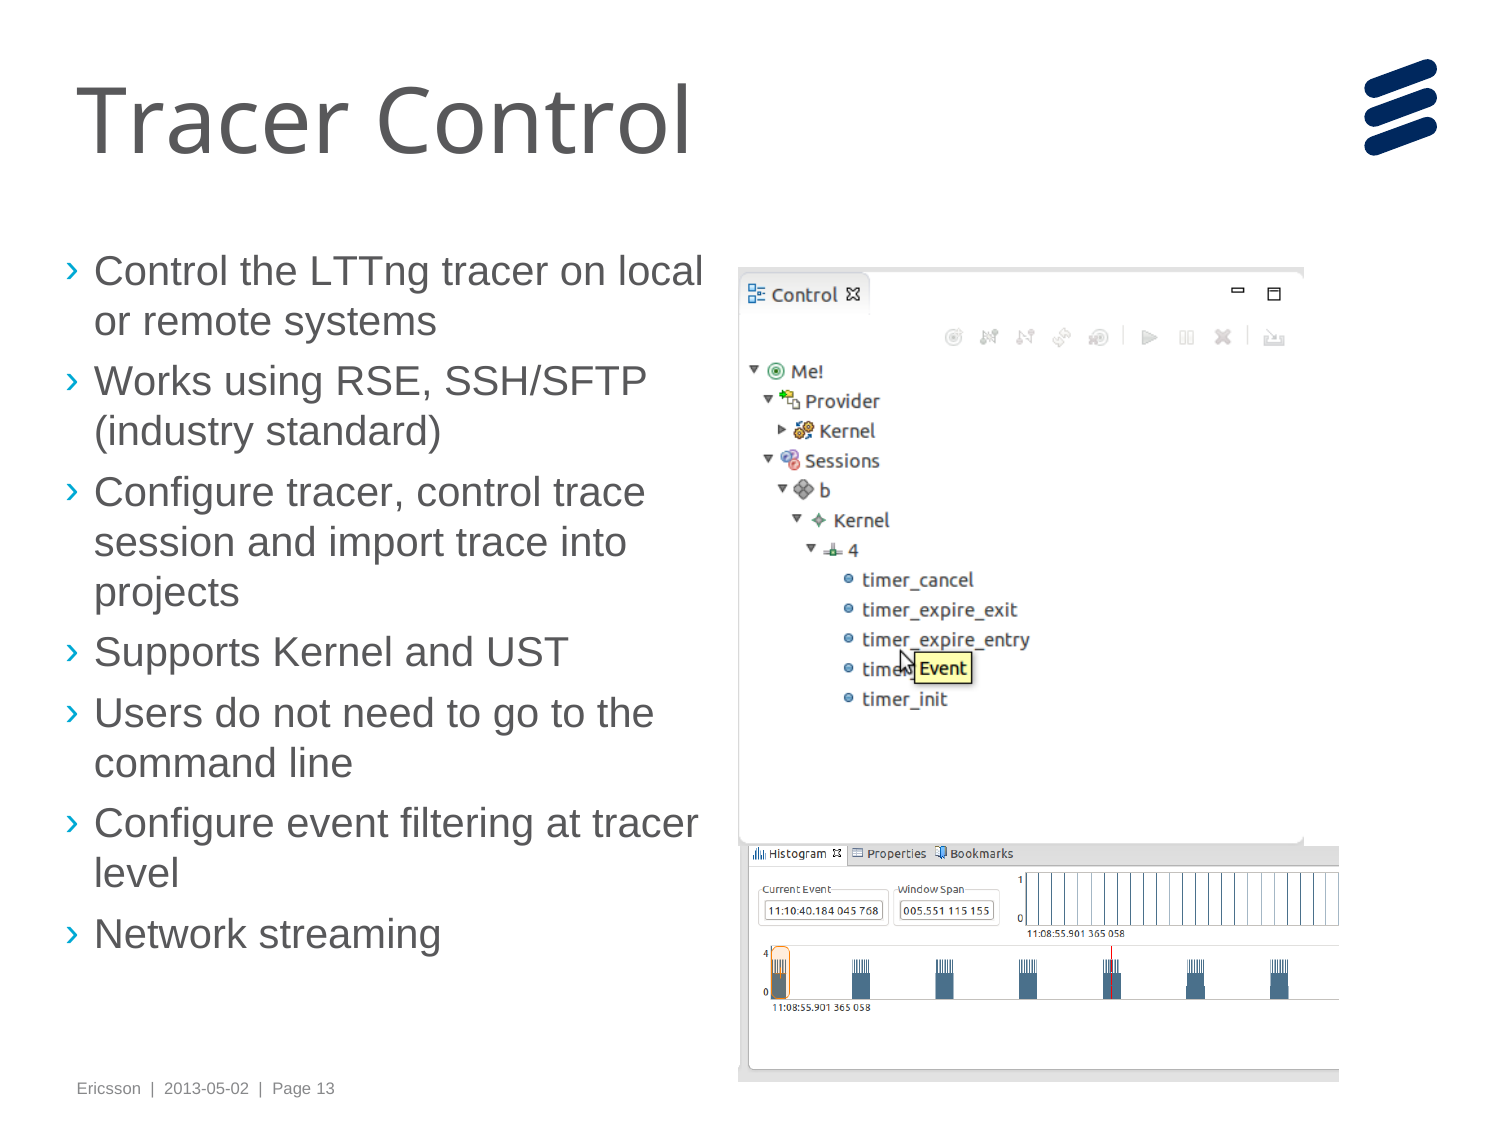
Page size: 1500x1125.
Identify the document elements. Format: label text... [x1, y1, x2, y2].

list Control the LTTng tracer on local or remote systems Works using RSE, SSH/SFTP (industry standard) Configure tracer, control trace session and import trace into projects Supports Kernel and UST Users do not need to go to the command line Configure event filtering at tracer level Network streaming [53, 243, 739, 1024]
picture [738, 267, 1339, 1083]
title Tracer Control [64, 39, 1295, 218]
